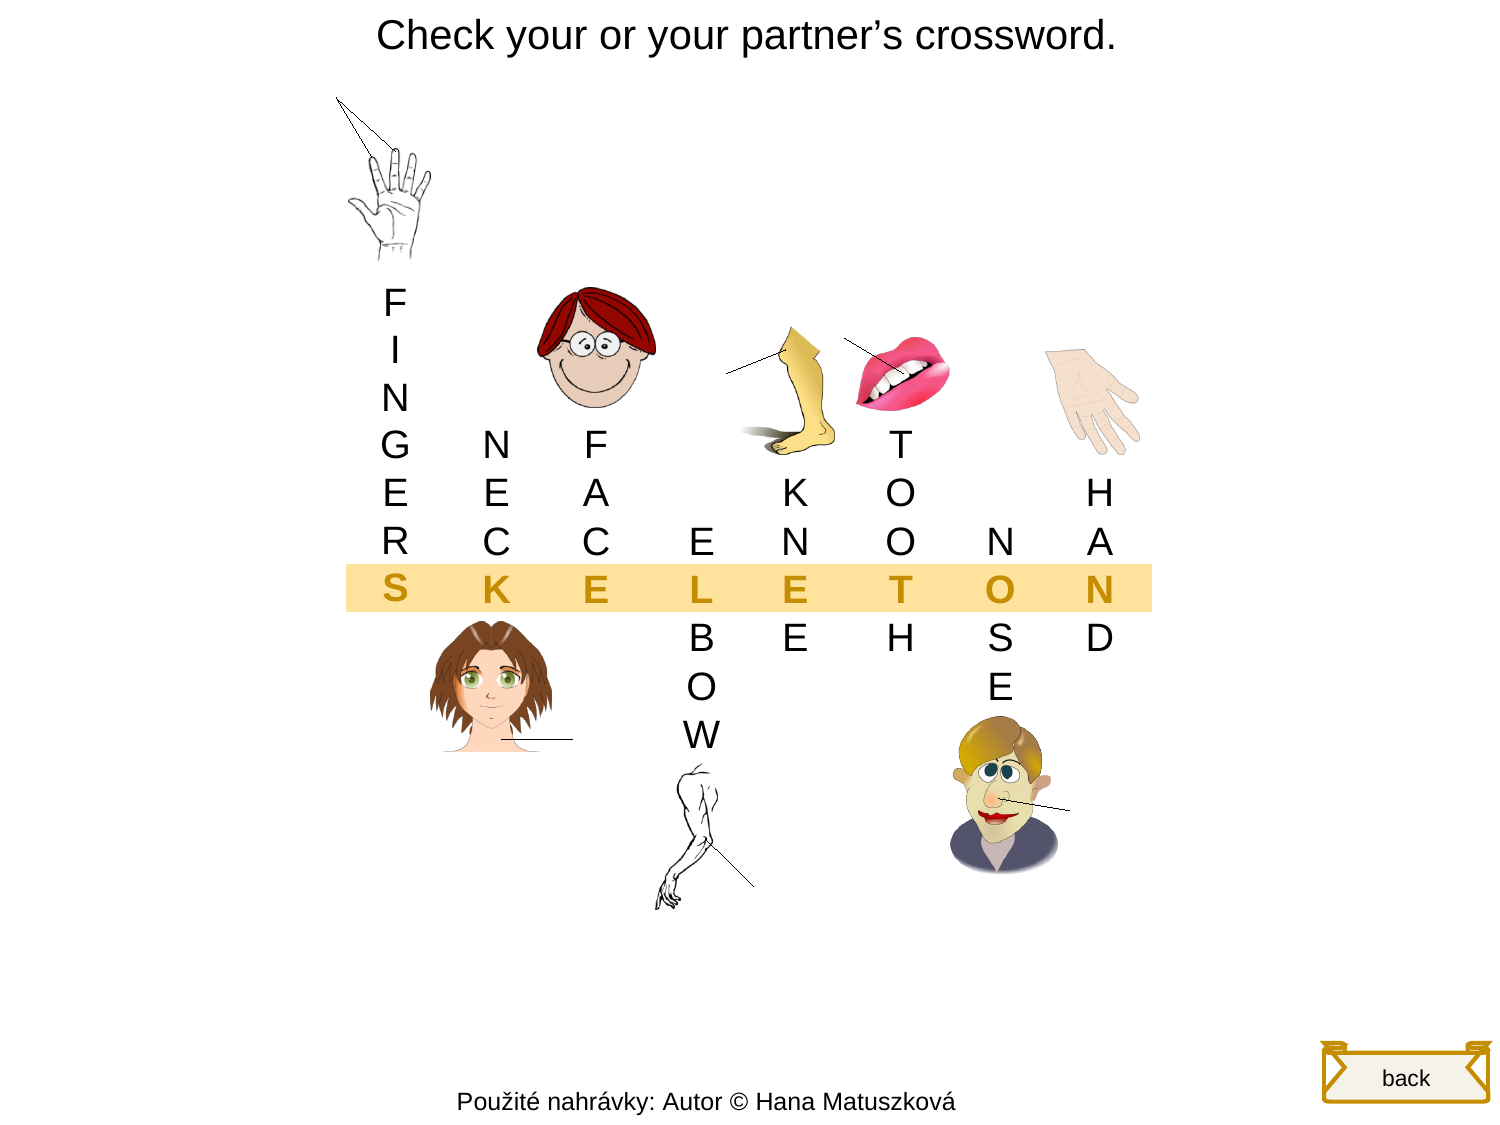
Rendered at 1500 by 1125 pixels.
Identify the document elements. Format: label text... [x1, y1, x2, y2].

table_cell [842, 950, 850, 998]
table_cell [854, 854, 948, 902]
table_cell [854, 902, 948, 950]
table_cell [648, 408, 655, 418]
table_cell N [348, 372, 442, 419]
table_cell [748, 998, 842, 1047]
table_cell [1053, 322, 1147, 370]
table_cell [948, 467, 1053, 515]
table_cell [854, 805, 948, 854]
table_cell [549, 757, 643, 805]
table_cell [850, 854, 854, 902]
table_cell [444, 322, 537, 370]
table_cell [748, 660, 842, 709]
table_cell [348, 800, 442, 848]
table_cell O [948, 564, 1053, 612]
table_cell D [1053, 612, 1147, 660]
table_cell [655, 902, 748, 950]
table_cell [850, 564, 854, 612]
table_cell [643, 998, 648, 1047]
table_cell [1147, 902, 1152, 950]
table_cell [1147, 467, 1152, 515]
table_cell [1147, 950, 1152, 998]
table_cell [549, 998, 643, 1047]
table_cell C [444, 515, 549, 564]
table_header [748, 273, 842, 322]
table_cell [348, 990, 442, 1038]
table_cell G [348, 419, 442, 467]
table_cell [1147, 612, 1152, 660]
table_cell [648, 998, 655, 1047]
table_cell [854, 757, 948, 805]
table_header [648, 273, 655, 287]
table_cell [1147, 998, 1152, 1047]
table_cell [948, 322, 1053, 370]
table_cell [842, 854, 850, 902]
table_cell [648, 854, 655, 902]
table_cell [1053, 854, 1147, 902]
table_cell C [549, 515, 643, 564]
table_cell [648, 902, 655, 950]
table_cell [748, 854, 842, 902]
table_cell O [854, 467, 948, 515]
table_cell F [549, 418, 643, 467]
table_cell [835, 370, 842, 418]
table_cell [643, 757, 648, 805]
table_cell [656, 322, 748, 370]
text_box Použité nahrávky: Autor © Hana Matuszková [441, 1081, 972, 1125]
table_cell [348, 848, 442, 895]
table_cell [648, 467, 655, 515]
table_cell [643, 854, 648, 902]
table_header [1053, 273, 1147, 322]
table_cell [444, 854, 549, 902]
table_cell [850, 418, 854, 467]
table_cell [643, 612, 648, 660]
table_cell [842, 564, 850, 612]
table_cell E [748, 564, 842, 612]
table_cell [648, 515, 655, 564]
table_cell H [854, 612, 948, 660]
table_cell [850, 322, 854, 370]
table_cell [854, 370, 948, 418]
table_cell [444, 805, 549, 854]
table_cell [748, 757, 842, 805]
picture [348, 148, 431, 262]
table_cell [850, 370, 854, 418]
table_cell A [1053, 515, 1147, 564]
table_cell [948, 1011, 1053, 1060]
table_cell [748, 805, 842, 854]
table_cell [748, 902, 842, 950]
table_cell [648, 612, 655, 660]
picture [430, 621, 552, 752]
table_cell [643, 418, 648, 467]
table_cell [948, 418, 1053, 467]
table_header F [348, 277, 442, 324]
table_cell W [655, 709, 748, 757]
table_cell [1053, 709, 1147, 757]
table_cell [655, 950, 748, 998]
table_cell [643, 709, 648, 757]
table_cell [648, 709, 655, 757]
table_cell [648, 757, 655, 805]
table_cell E [444, 467, 549, 515]
table_cell A [549, 467, 643, 515]
table_cell R [348, 514, 442, 562]
table_cell [1053, 902, 1147, 950]
table_cell S [948, 612, 1053, 660]
table_cell [655, 467, 748, 515]
table_header [854, 273, 948, 322]
table_cell [655, 757, 748, 805]
table_cell [648, 805, 655, 854]
table_cell [643, 805, 648, 854]
table_cell [748, 709, 842, 757]
table_cell [643, 564, 648, 612]
table_cell [748, 322, 842, 370]
table_cell T [854, 564, 948, 612]
table_header [655, 273, 748, 322]
table_cell [842, 322, 850, 370]
table_cell [1147, 757, 1152, 805]
table_cell [854, 709, 948, 757]
picture [714, 326, 835, 455]
table_cell [348, 895, 442, 943]
table_cell N [948, 515, 1053, 564]
table_cell [444, 612, 549, 621]
table_cell K [444, 564, 549, 612]
table_cell [549, 950, 643, 998]
table_cell [850, 950, 854, 998]
table_cell [348, 657, 430, 705]
table_cell N [444, 418, 549, 467]
table_cell [854, 950, 948, 998]
table_cell B [655, 612, 748, 660]
table_cell [655, 418, 748, 467]
picture [1045, 349, 1140, 455]
table_cell [648, 660, 655, 709]
table_cell [1058, 757, 1147, 805]
table_cell [842, 467, 850, 515]
table_cell [549, 408, 643, 418]
table_cell [1140, 370, 1147, 418]
table_cell [748, 950, 842, 998]
table_cell [643, 902, 648, 950]
table_cell [842, 709, 850, 757]
table_cell [444, 757, 549, 805]
table_cell [1147, 564, 1152, 612]
table_cell [850, 709, 854, 757]
table_cell [1147, 370, 1152, 418]
table_cell [348, 943, 442, 990]
table_cell [850, 805, 854, 854]
table_cell [748, 418, 842, 467]
table_cell [444, 752, 549, 757]
table_header [948, 273, 1053, 322]
table_header [549, 273, 643, 287]
table_cell L [655, 564, 748, 612]
table_cell [643, 515, 648, 564]
table_cell [1053, 660, 1147, 709]
table_cell [1147, 660, 1152, 709]
picture [856, 337, 952, 411]
table_cell [850, 515, 854, 564]
table_cell [842, 805, 850, 854]
table_cell [1147, 709, 1152, 757]
table_cell [648, 564, 655, 612]
table_cell E [655, 515, 748, 564]
table_cell [850, 998, 854, 1047]
picture [950, 716, 1058, 876]
text_box back [1324, 1042, 1489, 1102]
table_cell [842, 515, 850, 564]
table_cell [842, 612, 850, 660]
table_cell [842, 370, 850, 418]
table_header [444, 273, 549, 322]
table_cell [1053, 950, 1147, 998]
table_cell [1053, 418, 1147, 467]
table_cell [850, 902, 854, 950]
table_cell [444, 950, 549, 998]
table_cell I [348, 324, 442, 372]
table_cell [948, 370, 1045, 418]
table_cell [643, 660, 648, 709]
picture [537, 287, 656, 408]
table_cell [348, 752, 442, 800]
table_cell K [748, 467, 842, 515]
table_cell E [748, 612, 842, 660]
table_cell [842, 998, 850, 1047]
table_cell [643, 950, 648, 998]
table_cell [552, 660, 643, 709]
table_cell [648, 950, 655, 998]
table_cell [348, 705, 430, 752]
table_header [842, 273, 850, 322]
table_header [346, 273, 444, 322]
text_box Check your or your partner’s crossword. [17, 0, 1477, 66]
table_cell [1147, 515, 1152, 564]
table_cell [718, 805, 748, 854]
table_cell [850, 612, 854, 660]
table_cell [718, 854, 748, 902]
table_cell E [348, 467, 442, 514]
table_cell [842, 418, 850, 467]
table_cell [850, 757, 854, 805]
table_cell [444, 998, 549, 1047]
table_cell [854, 322, 948, 344]
table_cell [850, 467, 854, 515]
table_cell [1147, 418, 1152, 467]
table_cell O [854, 515, 948, 564]
table_cell [948, 854, 1053, 902]
table_cell [444, 370, 549, 418]
table_cell [1053, 998, 1147, 1047]
table_header [850, 273, 854, 322]
table_cell [549, 709, 643, 757]
table_cell [549, 612, 643, 660]
table_cell [842, 660, 850, 709]
table_cell [648, 418, 655, 467]
table_cell E [549, 564, 643, 612]
picture [655, 763, 718, 910]
table_cell [549, 854, 643, 902]
table_cell [1147, 854, 1152, 902]
table_cell H [1053, 467, 1147, 515]
table_cell [948, 902, 1053, 950]
table_cell [549, 805, 643, 854]
table_cell O [655, 660, 748, 709]
table_cell [842, 902, 850, 950]
table_cell [1058, 805, 1147, 854]
table_cell [948, 709, 1053, 757]
table_cell [346, 998, 444, 1047]
table_cell [1147, 322, 1152, 370]
table_header [1147, 273, 1152, 322]
table_cell E [948, 660, 1053, 709]
table_cell [854, 998, 948, 1047]
table_cell [655, 370, 714, 418]
table_cell S [348, 562, 442, 610]
table_cell [655, 998, 748, 1047]
table_cell [643, 467, 648, 515]
table_cell [444, 902, 549, 950]
table_cell T [854, 418, 948, 467]
table_cell N [1053, 564, 1147, 612]
table_cell [842, 757, 850, 805]
table_cell [850, 660, 854, 709]
table_cell N [748, 515, 842, 564]
table_header [643, 273, 648, 287]
table_cell [549, 902, 643, 950]
table_cell [643, 408, 648, 418]
table_cell [854, 660, 948, 709]
table_cell [1147, 805, 1152, 854]
table_cell [348, 610, 442, 657]
table_cell [948, 950, 1053, 1011]
